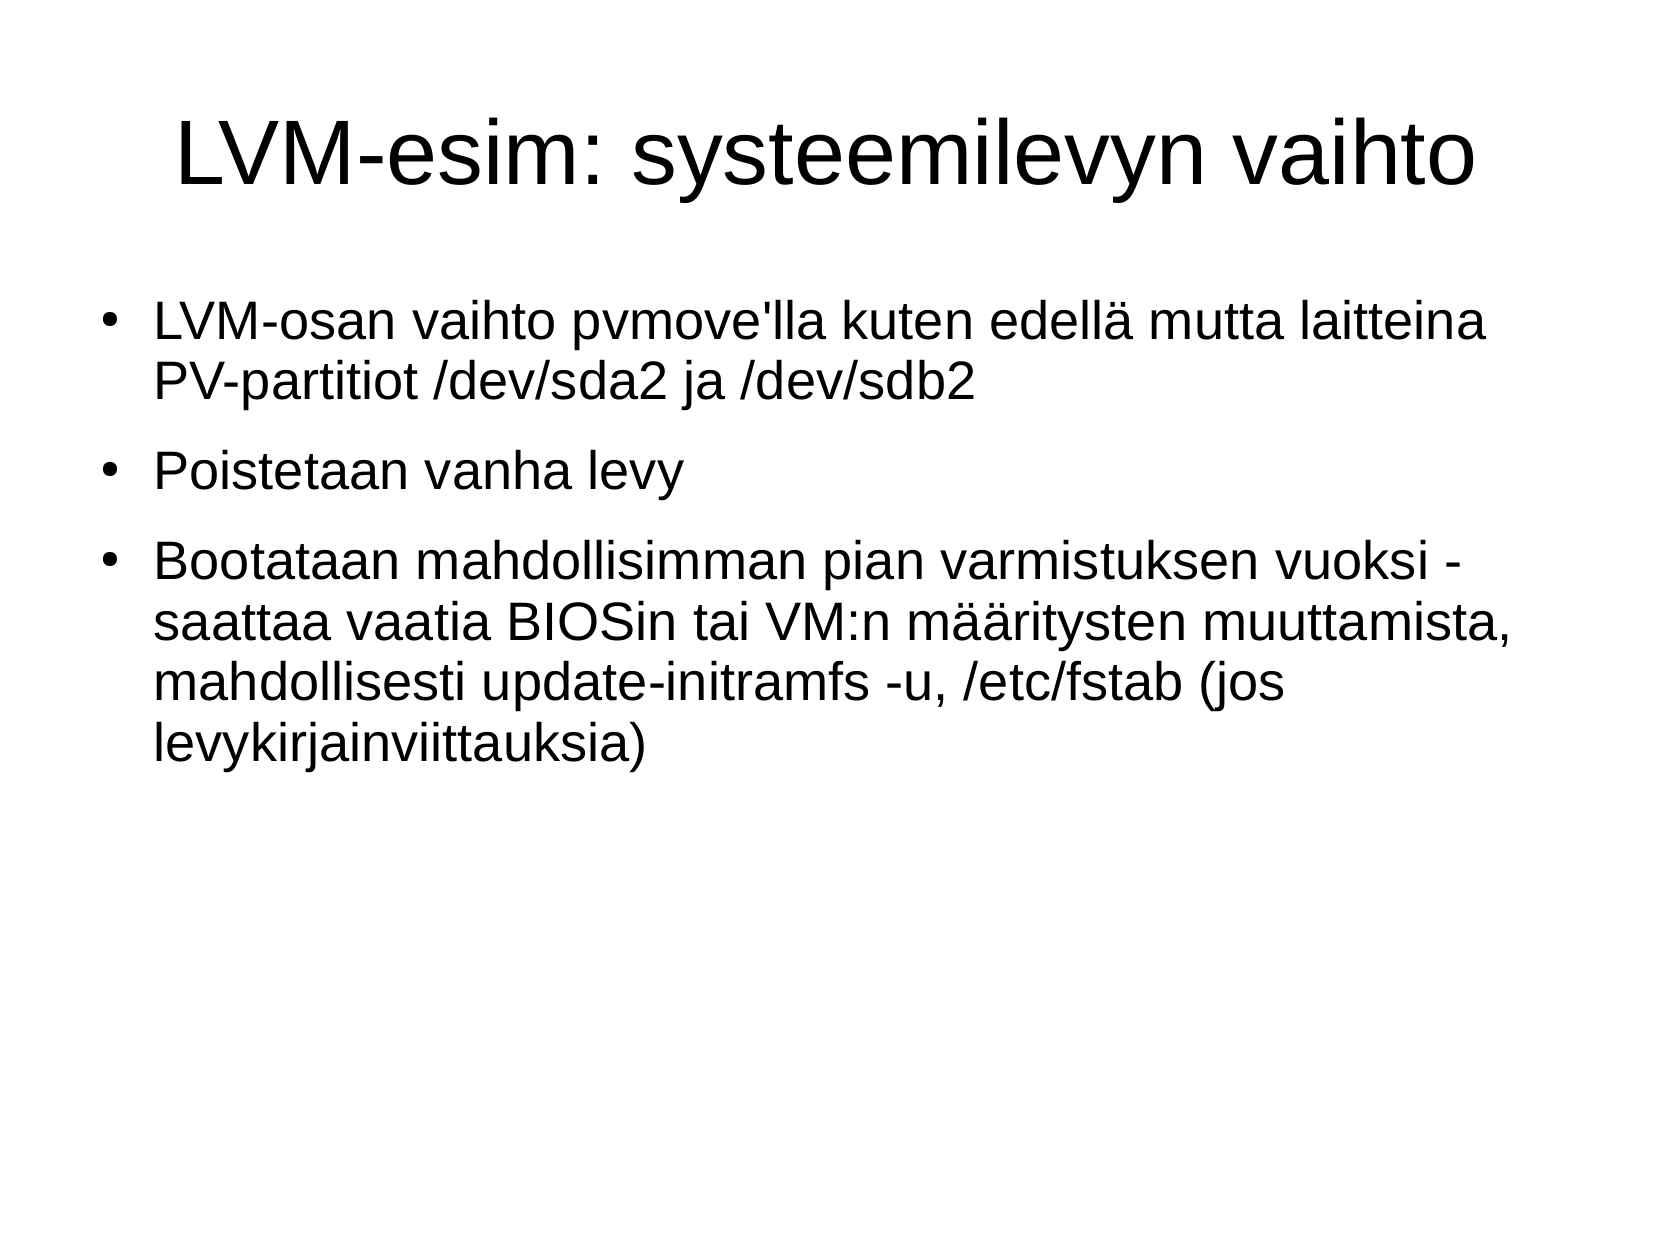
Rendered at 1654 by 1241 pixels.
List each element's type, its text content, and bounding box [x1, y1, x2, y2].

title LVM-esim: systeemilevyn vaihto [82, 49, 1571, 257]
list LVM-osan vaihto pvmove'lla kuten edellä mutta laitteina PV-partitiot /dev/sda2 ja /dev/sdb2 Poistetaan vanha levy Bootataan mahdollisimman pian varmistuksen vuoksi - saattaa vaatia BIOSin tai VM:n määritysten muuttamista, mahdollisesti update-initramfs -u, /etc/fstab (jos levykirjainviittauksia) [82, 290, 1571, 1010]
